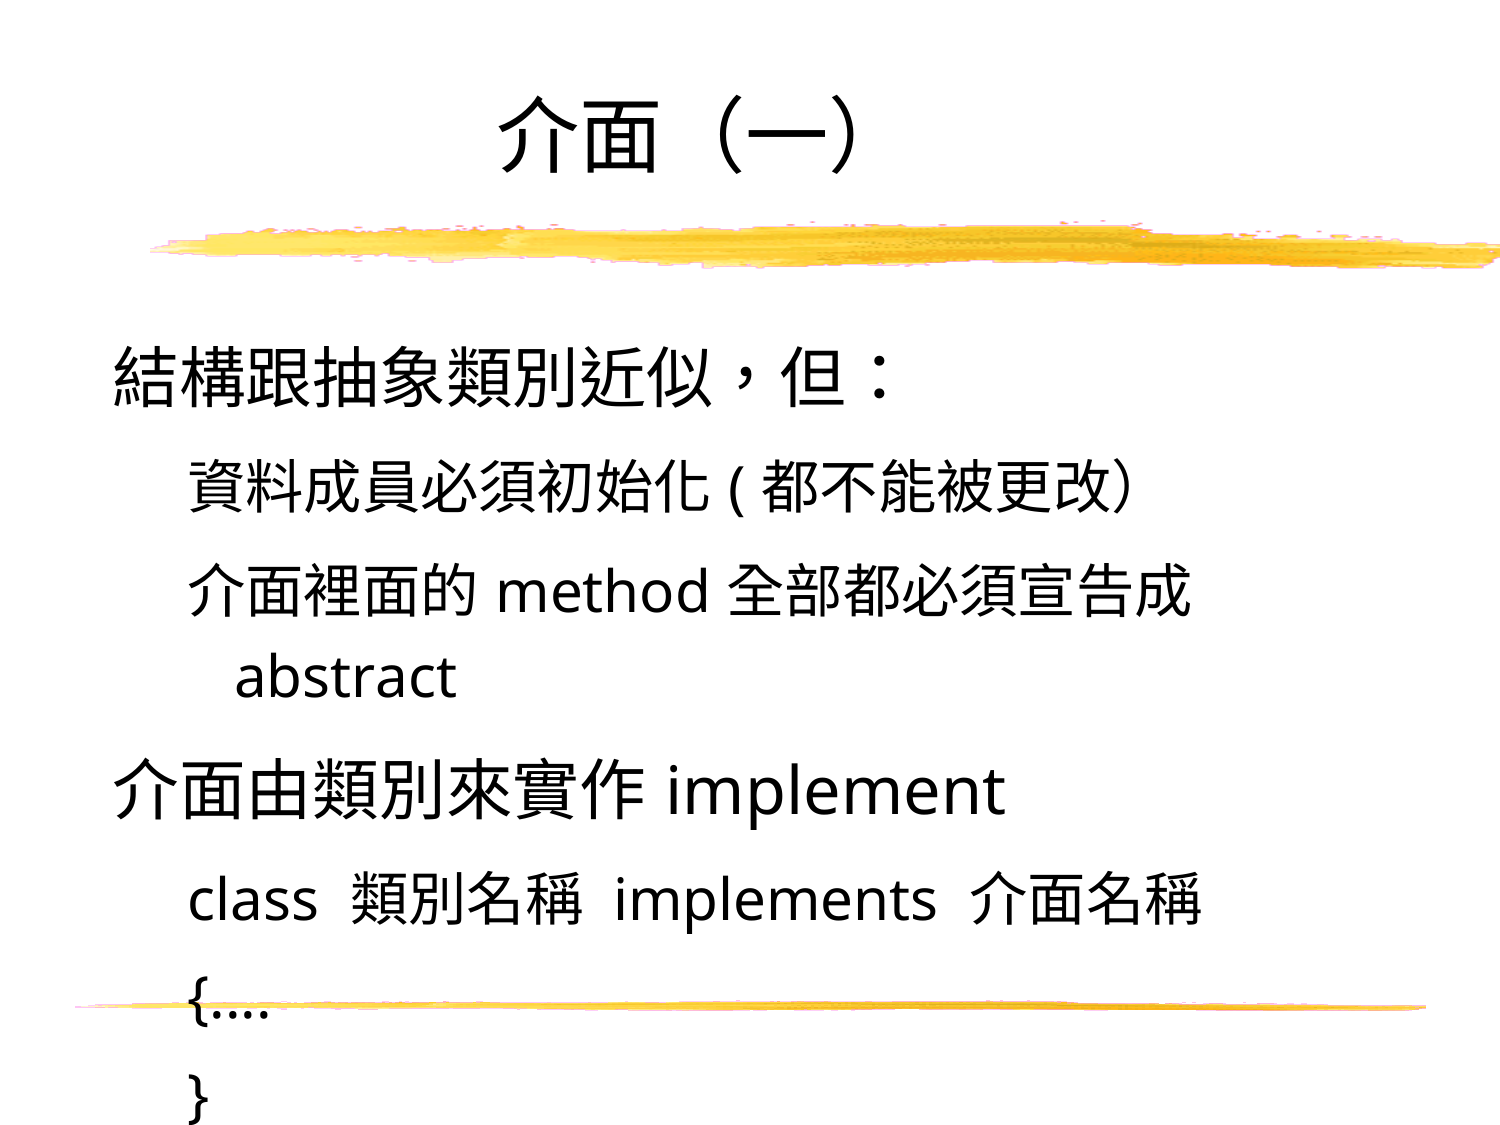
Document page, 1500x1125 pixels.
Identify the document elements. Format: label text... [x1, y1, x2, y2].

picture [75, 999, 196, 1013]
picture [201, 999, 1426, 1013]
picture [150, 215, 1500, 279]
title 介面（一） [66, 35, 1342, 226]
list 結構跟抽象類別近似，但： 資料成員必須初始化(都不能被更改） 介面裡面的method全部都必須宣告成 abstract 介面由類別來實作implement class 類別名稱 implements 介面名稱 {.... } 參考demo24f [112, 324, 1388, 1008]
